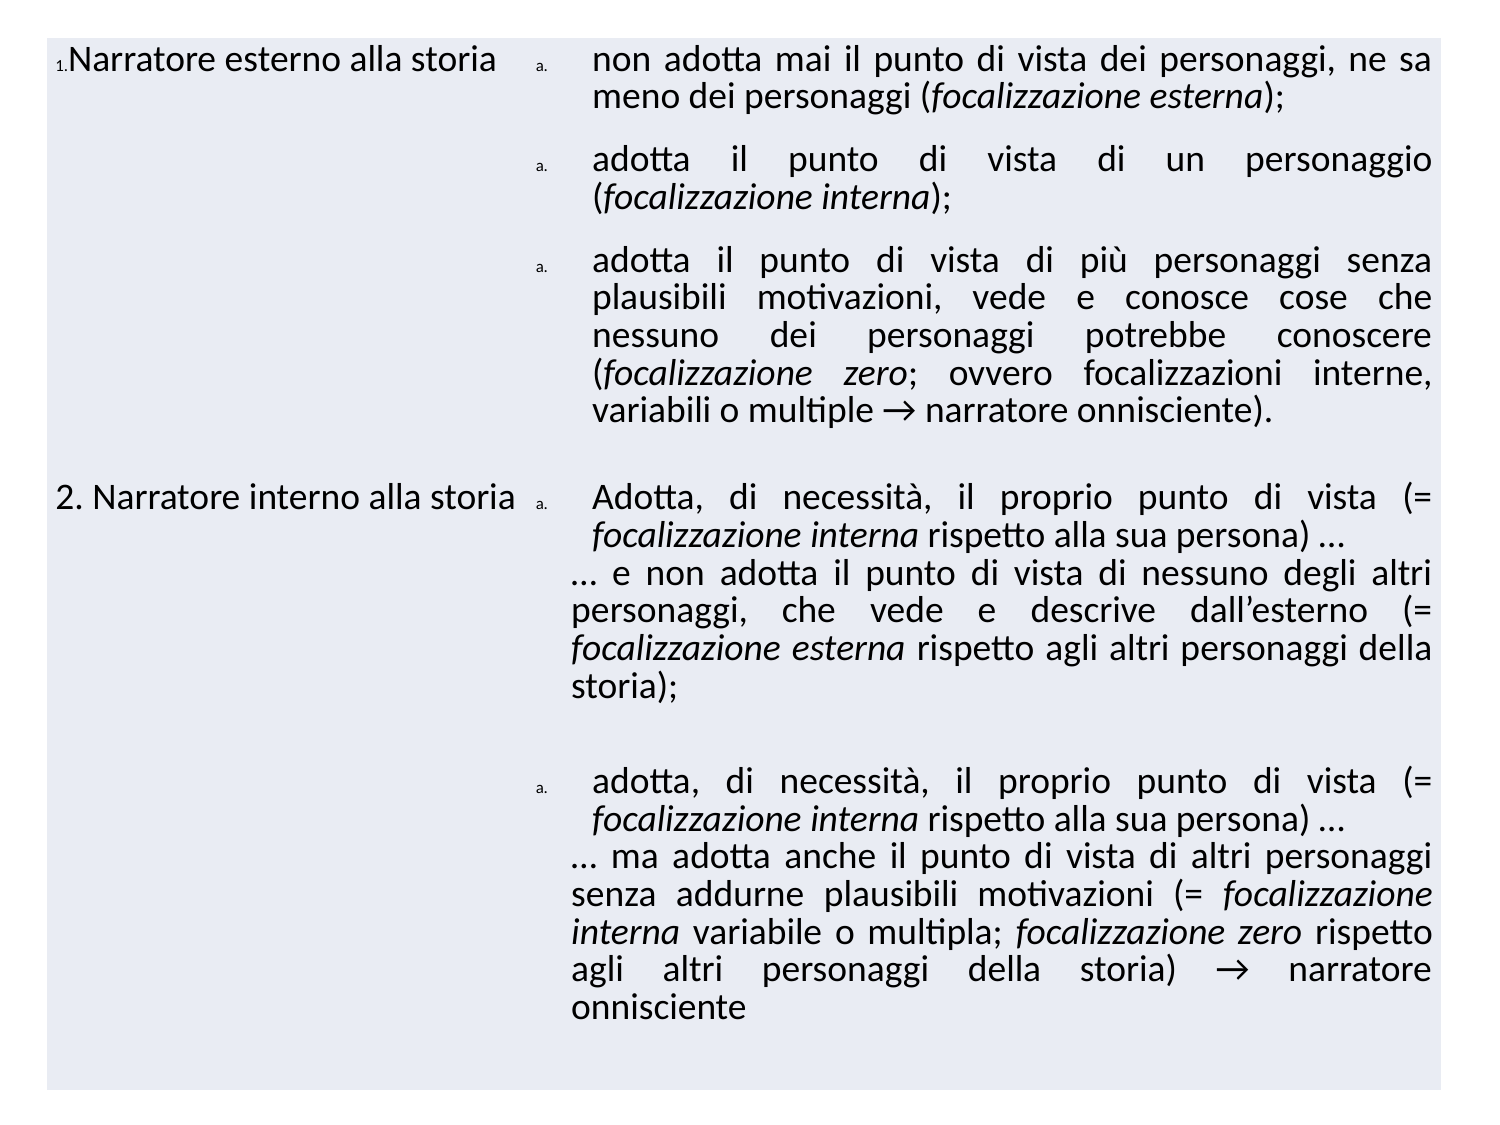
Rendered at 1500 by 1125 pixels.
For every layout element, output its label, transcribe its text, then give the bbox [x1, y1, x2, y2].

table_cell Adotta, di necessità, il proprio punto di vista (= focalizzazione interna rispetto alla sua persona) … … e non adotta il punto di vista di nessuno degli altri personaggi, che vede e descrive dall’esterno (= focalizzazione esterna rispetto agli altri personaggi della storia); [527, 477, 1441, 761]
table_cell 2. Narratore interno alla storia [47, 477, 527, 1090]
table_header non adotta mai il punto di vista dei personaggi, ne sa meno dei personaggi (focalizzazione esterna); [527, 38, 1441, 139]
table_header Narratore esterno alla storia [47, 38, 527, 477]
table_cell adotta il punto di vista di un personaggio (focalizzazione interna); [527, 139, 1441, 239]
table_cell adotta, di necessità, il proprio punto di vista (= focalizzazione interna rispetto alla sua persona) … … ma adotta anche il punto di vista di altri personaggi senza addurne plausibili motivazioni (= focalizzazione interna variabile o multipla; focalizzazione zero rispetto agli altri personaggi della storia) → narratore onnisciente [527, 761, 1441, 1090]
table_cell adotta il punto di vista di più personaggi senza plausibili motivazioni, vede e conosce cose che nessuno dei personaggi potrebbe conoscere (focalizzazione zero; ovvero focalizzazioni interne, variabili o multiple → narratore onnisciente). [527, 239, 1441, 477]
